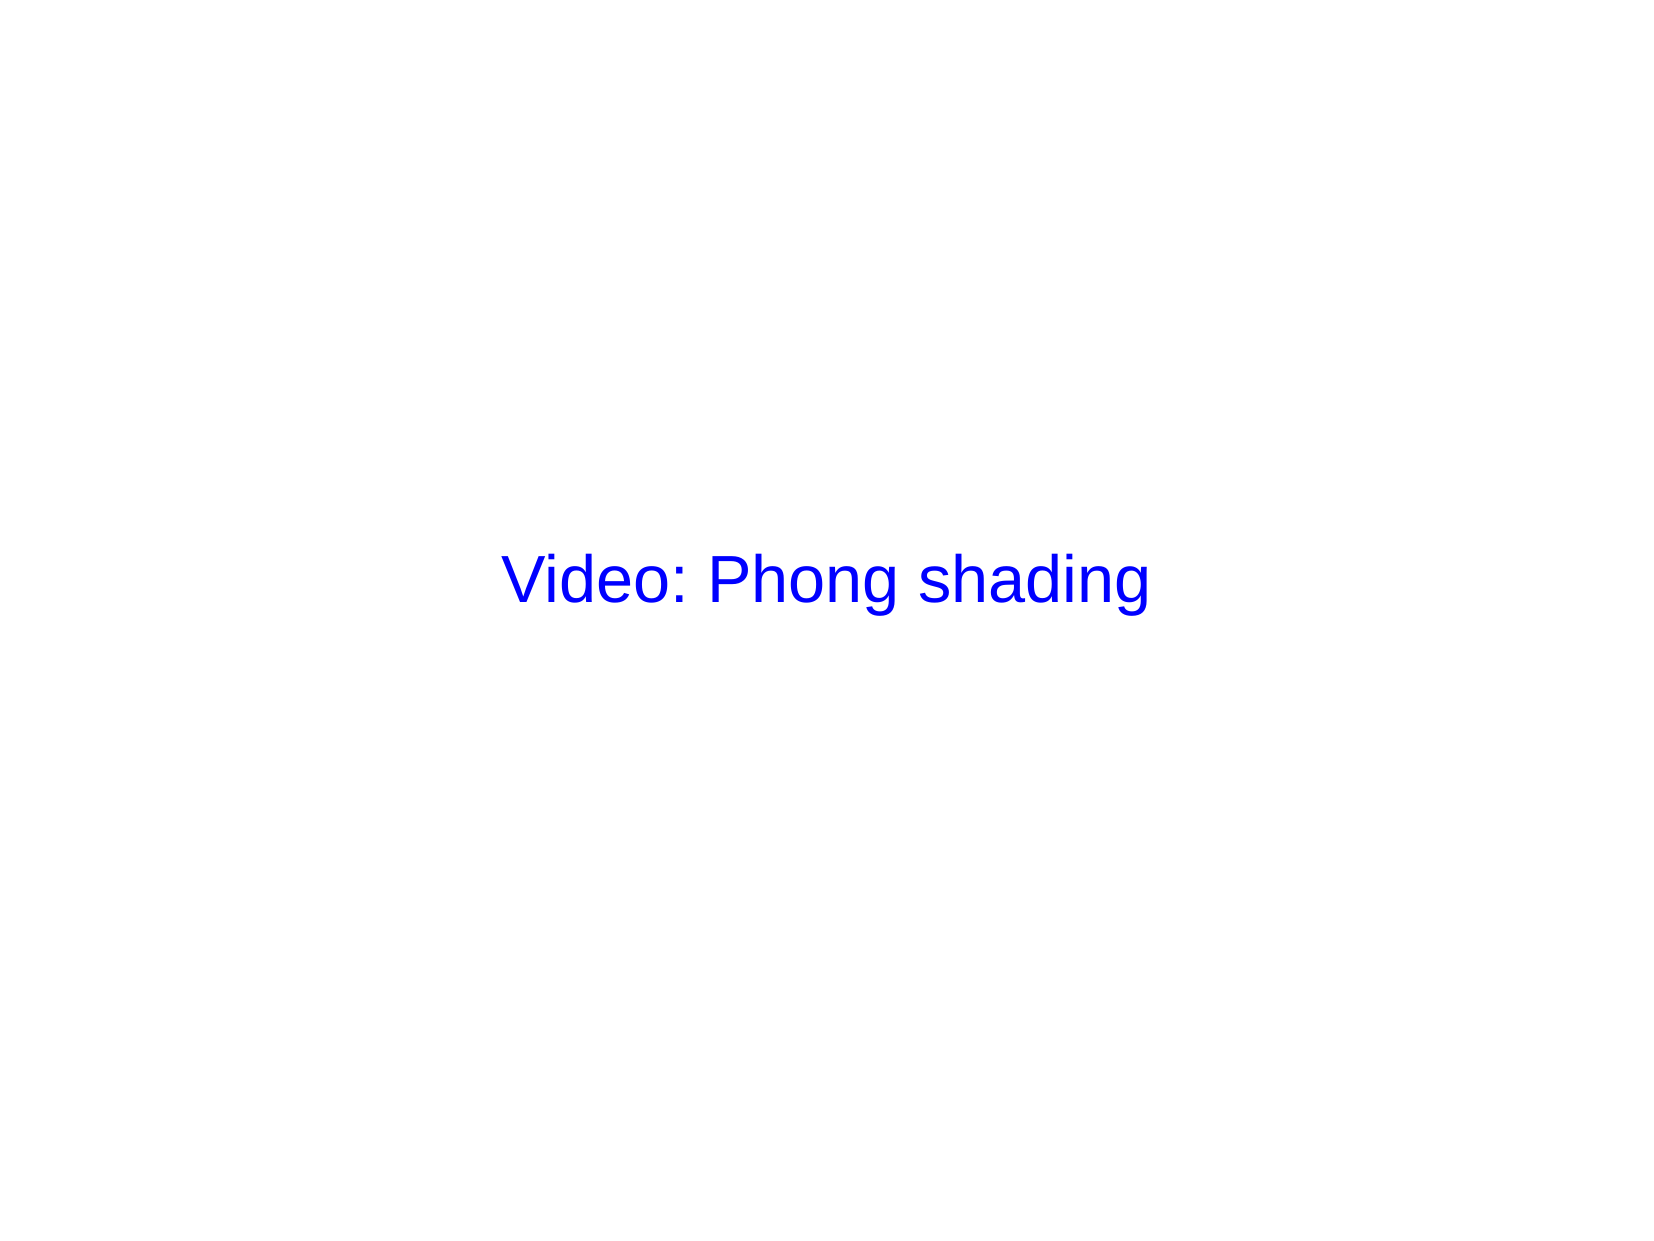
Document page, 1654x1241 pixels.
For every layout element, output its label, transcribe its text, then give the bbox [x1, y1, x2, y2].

subtitle Video: Phong shading [82, 49, 1571, 1109]
